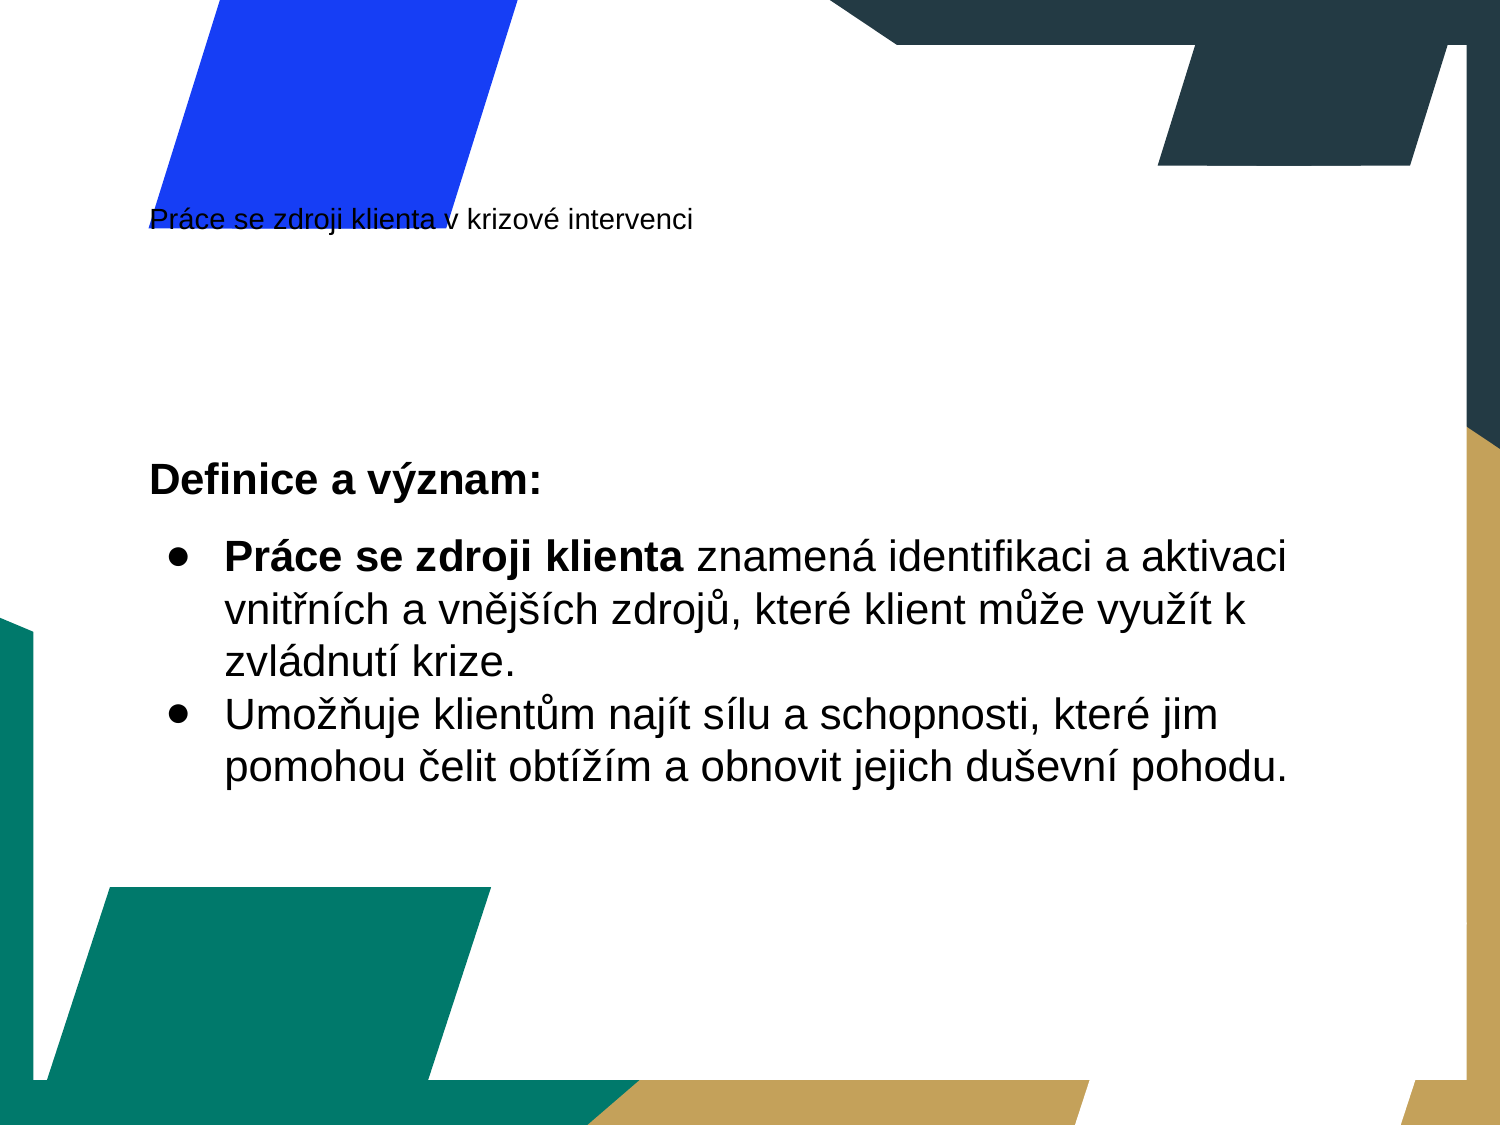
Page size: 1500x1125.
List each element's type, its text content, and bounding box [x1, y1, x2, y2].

title Práce se zdroji klienta v krizové intervenci [134, 184, 1366, 394]
list Definice a význam: Práce se zdroji klienta znamená identifikaci a aktivaci vnitřních a vnějších zdrojů, které klient může využít k zvládnutí krize. Umožňuje klientům najít sílu a schopnosti, které jim pomohou čelit obtížím a obnovit jejich duševní pohodu. [134, 435, 1366, 971]
